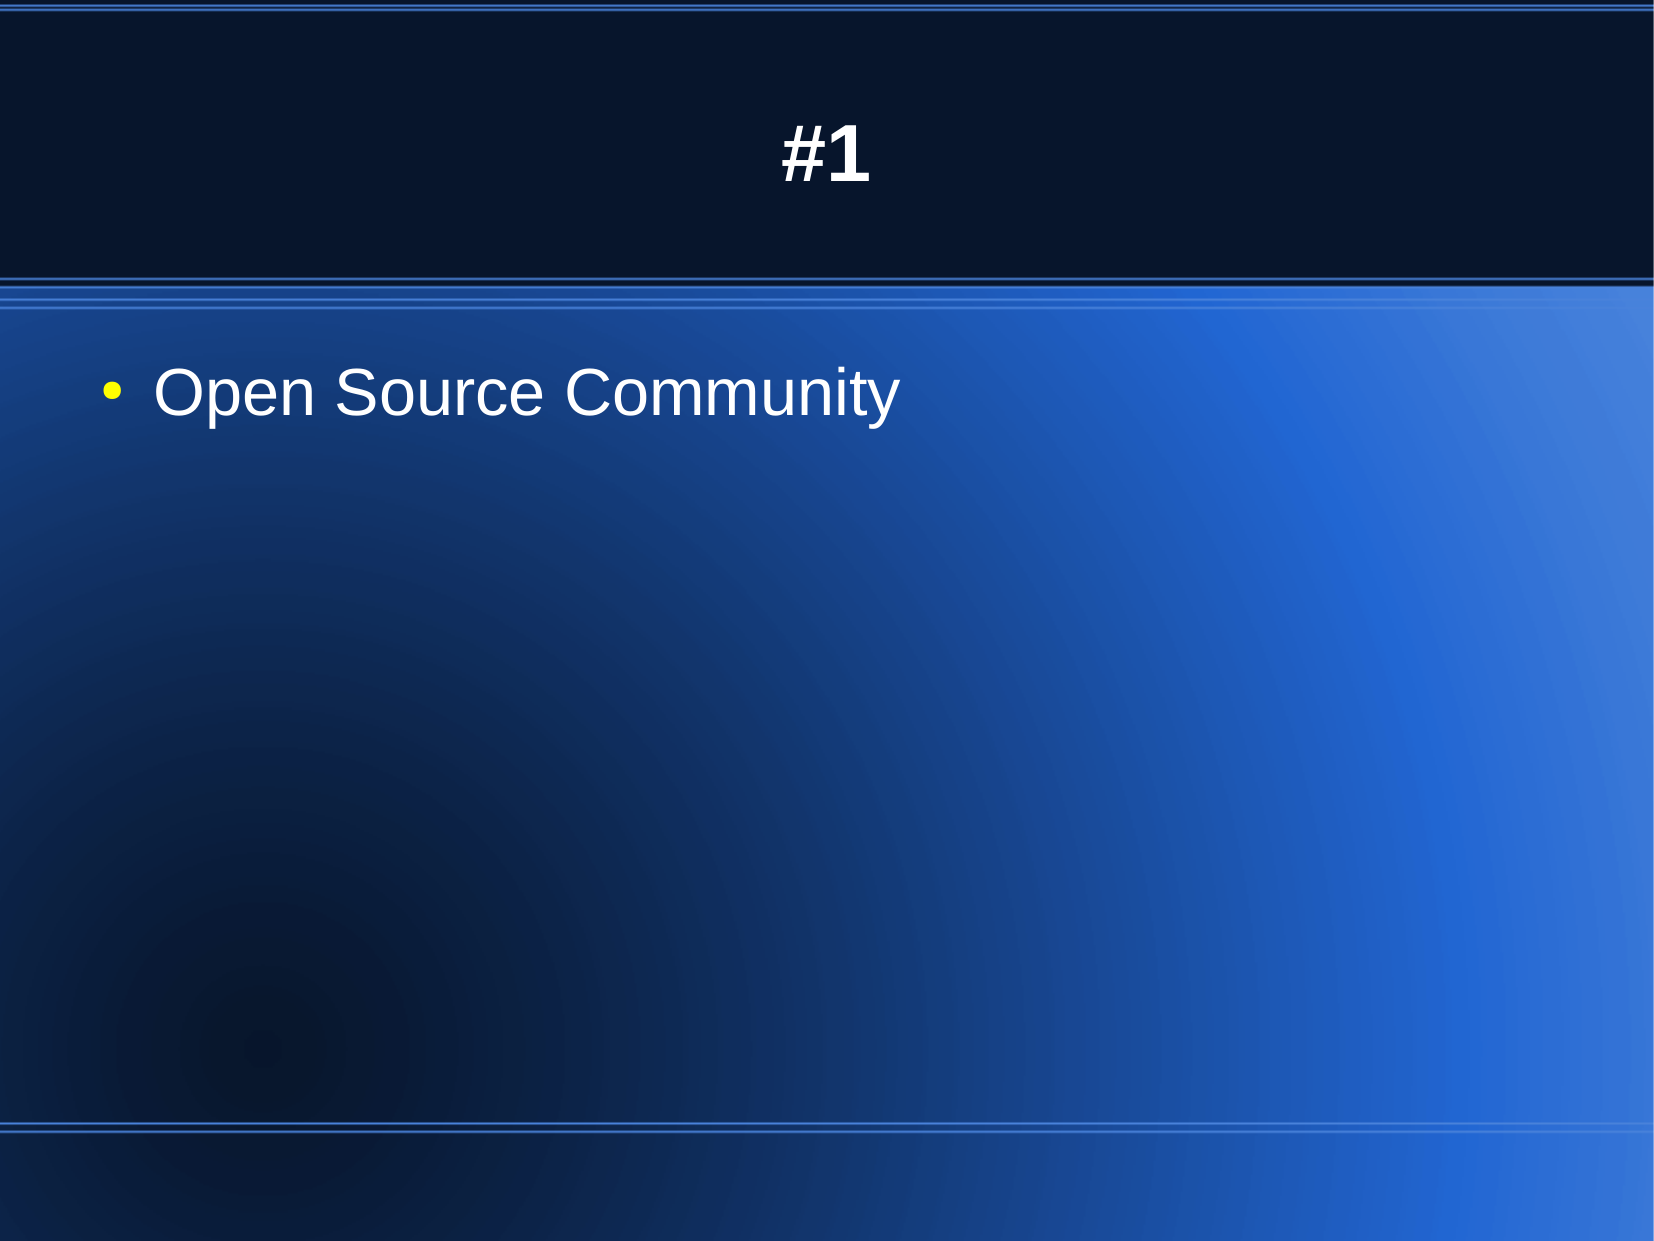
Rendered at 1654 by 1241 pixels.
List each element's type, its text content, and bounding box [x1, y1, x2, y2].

title #1 [82, 49, 1571, 257]
picture [0, 0, 1654, 1241]
list Open Source Community [82, 355, 1571, 1075]
